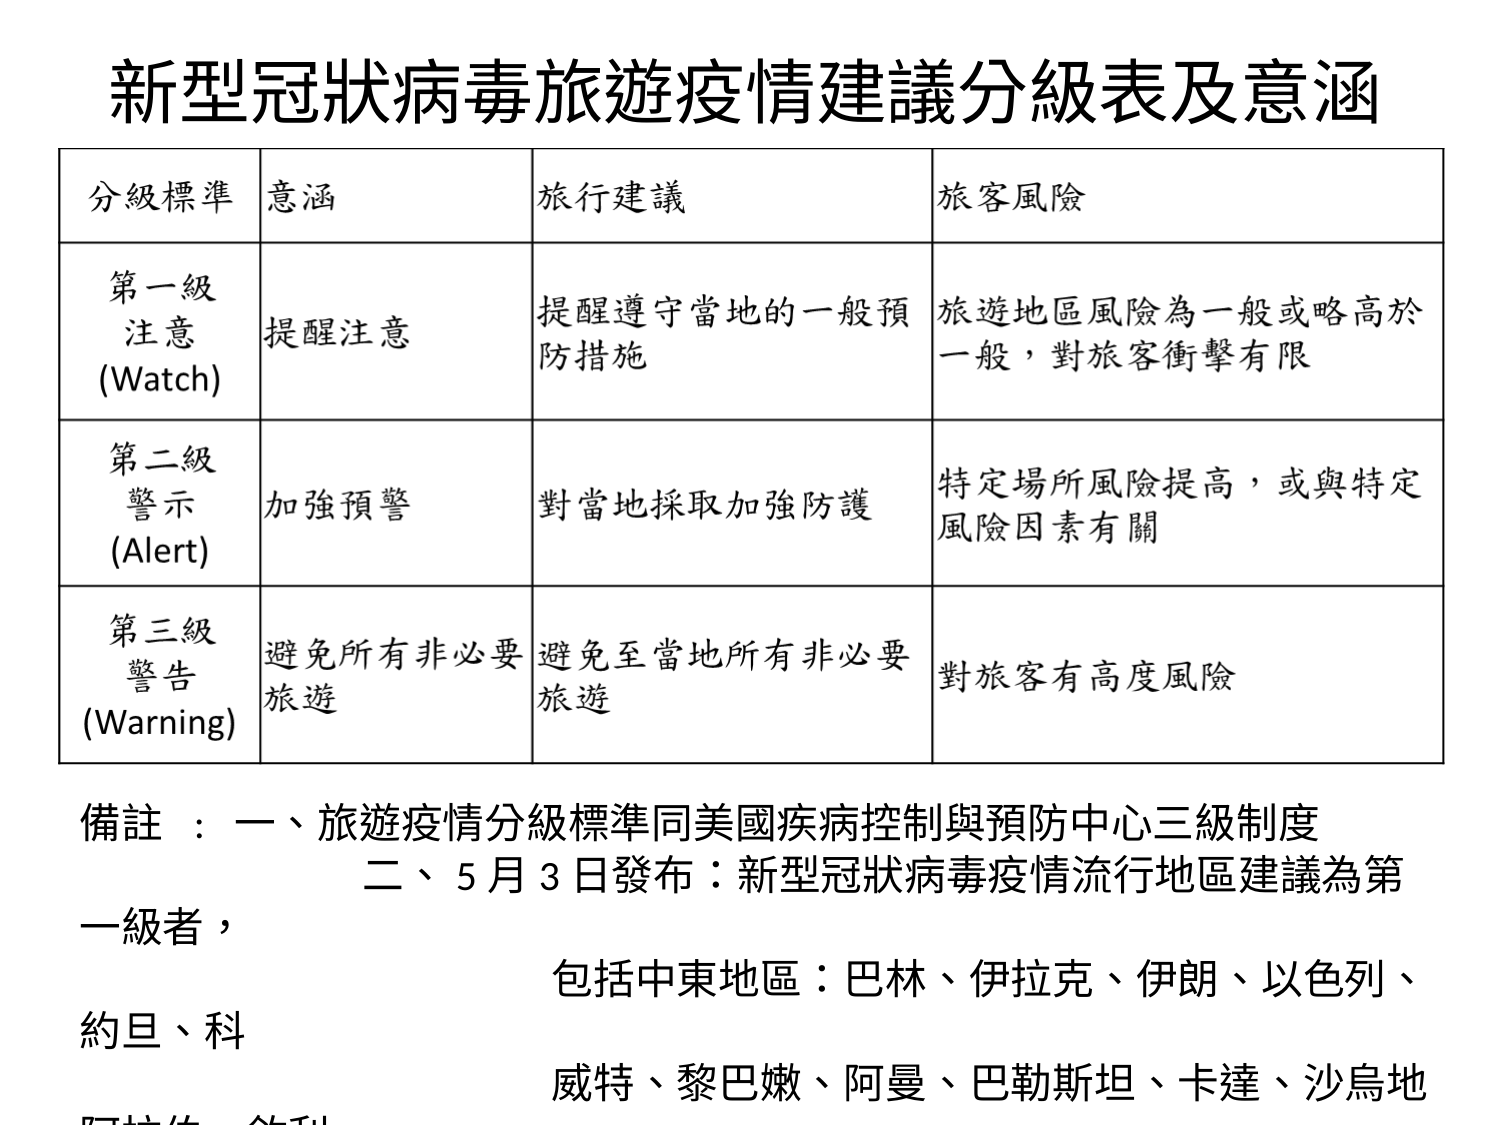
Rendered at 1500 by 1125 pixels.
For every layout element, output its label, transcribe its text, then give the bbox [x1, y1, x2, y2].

picture [58, 148, 1447, 768]
text_box 備註 : 一、旅遊疫情分級標準同美國疾病控制與預防中心三級制度 二、5月3日發布：新型冠狀病毒疫情流行地區建議為第一級者， 包括中東地區：巴林、伊拉克、伊朗、以色列、約旦、科 威特、黎巴嫩、阿曼、巴勒斯坦、卡達、沙烏地阿拉伯、敘利 亞、阿拉伯聯合大公國和葉門等14個國家 [64, 787, 1447, 1125]
title 新型冠狀病毒旅遊疫情建議分級表及意涵 [42, 19, 1449, 161]
